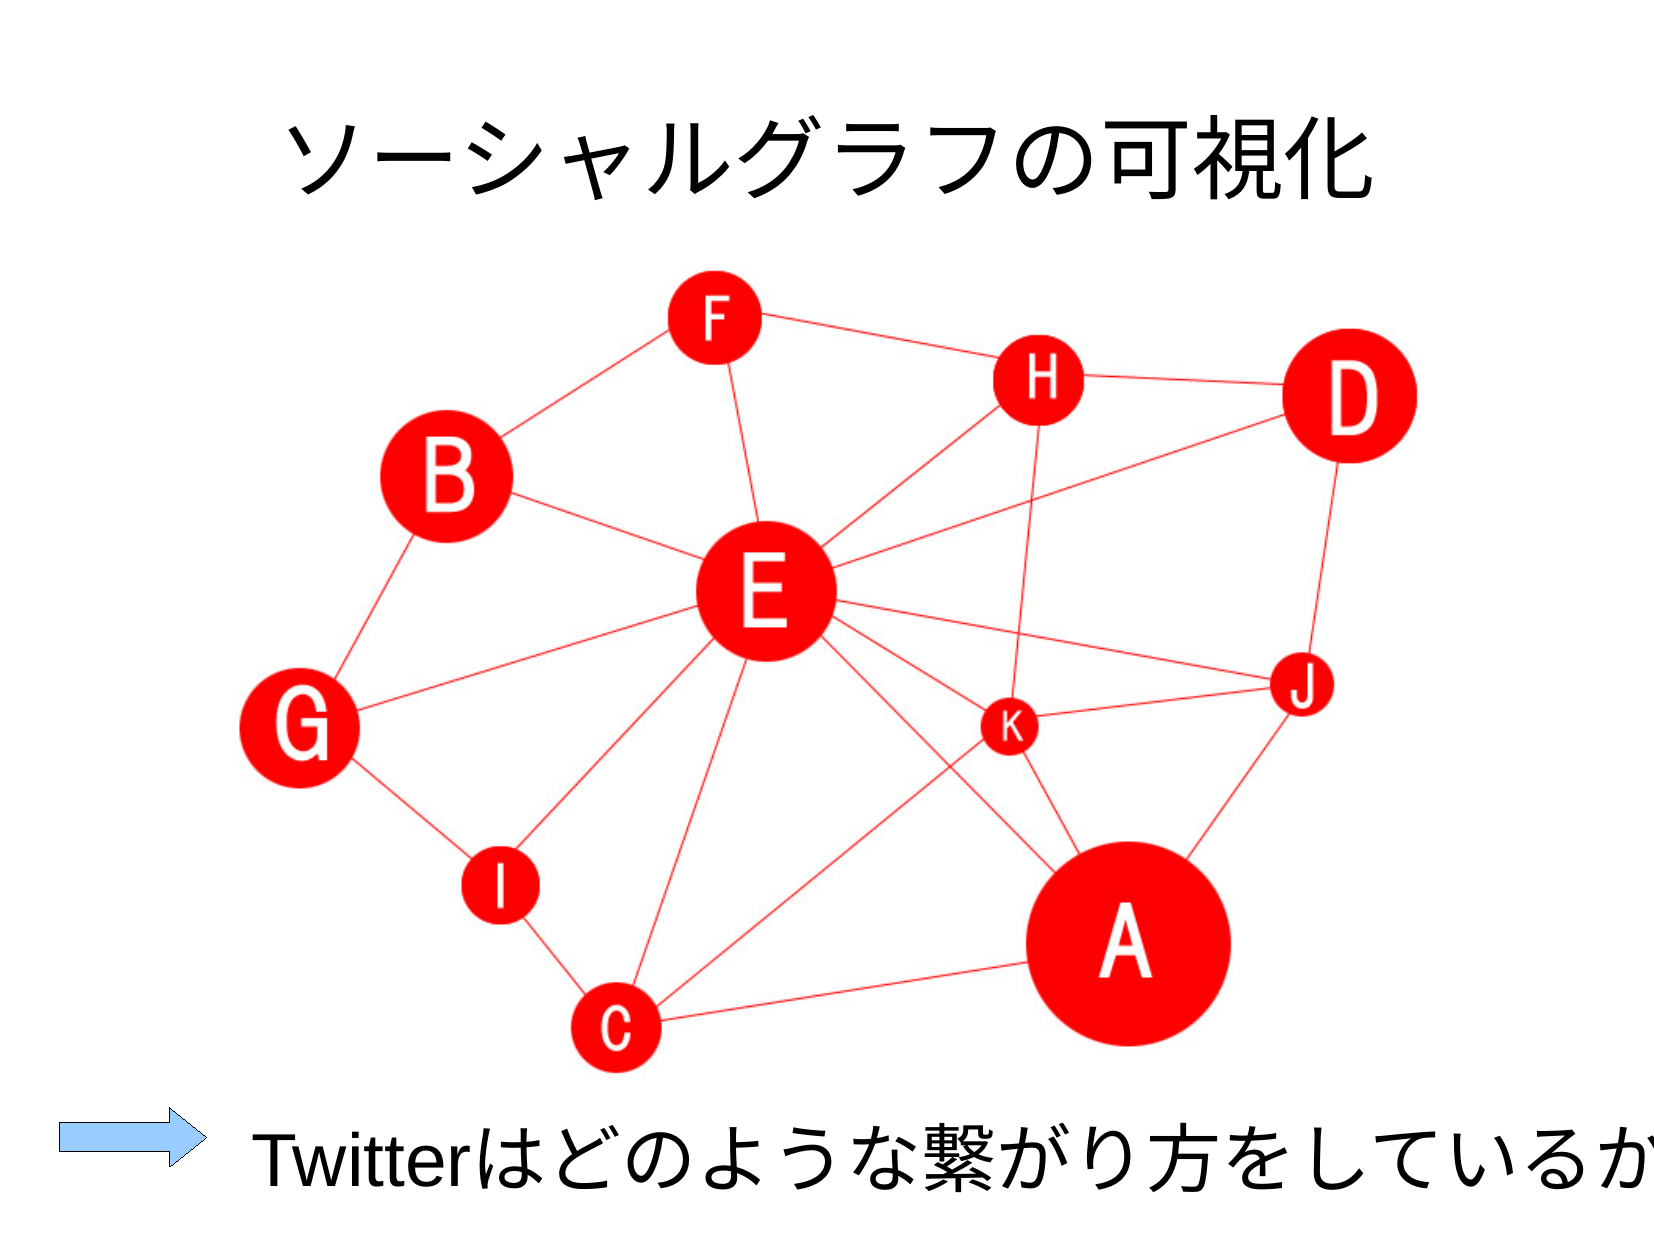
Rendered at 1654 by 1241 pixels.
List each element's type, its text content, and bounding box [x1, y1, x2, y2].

title ソーシャルグラフの可視化 [82, 49, 1571, 257]
text_box Twitterはどのような繋がり方をしているか？ [236, 1092, 1654, 1192]
text_box [59, 1107, 207, 1167]
picture [196, 204, 1447, 1142]
